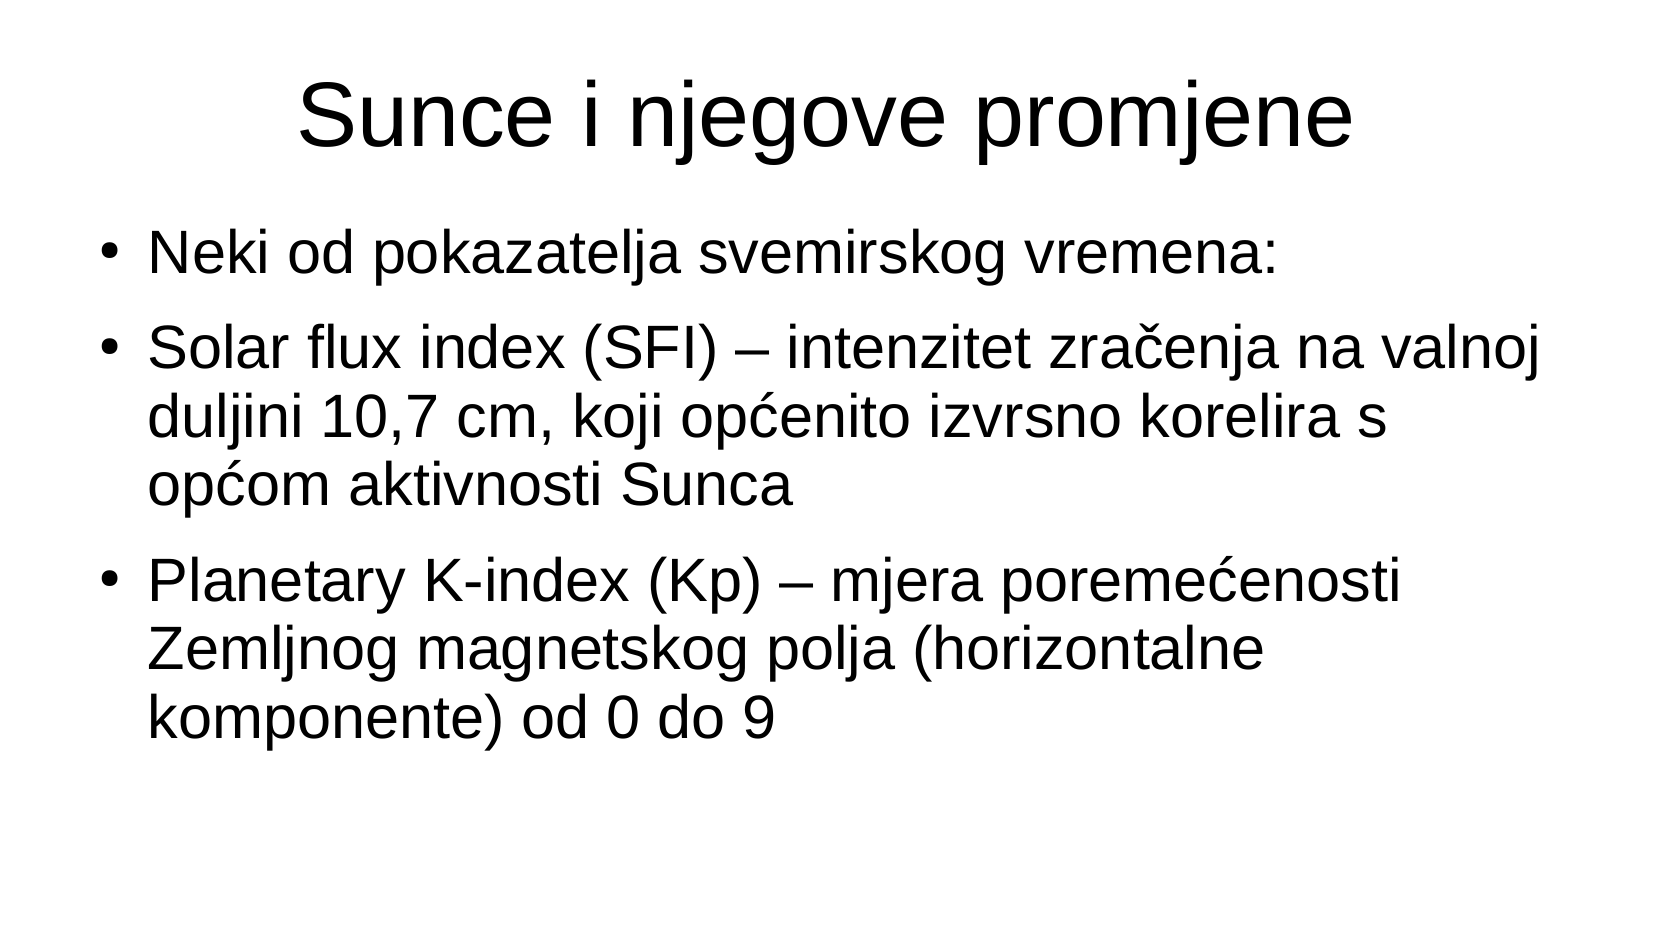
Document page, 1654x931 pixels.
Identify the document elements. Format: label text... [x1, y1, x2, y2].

list Neki od pokazatelja svemirskog vremena: Solar flux index (SFI) – intenzitet zračenja na valnoj duljini 10,7 cm, koji općenito izvrsno korelira s općom aktivnosti Sunca Planetary K-index (Kp) – mjera poremećenosti Zemljnog magnetskog polja (horizontalne komponente) od 0 do 9 [82, 217, 1571, 758]
title Sunce i njegove promjene [82, 37, 1571, 193]
